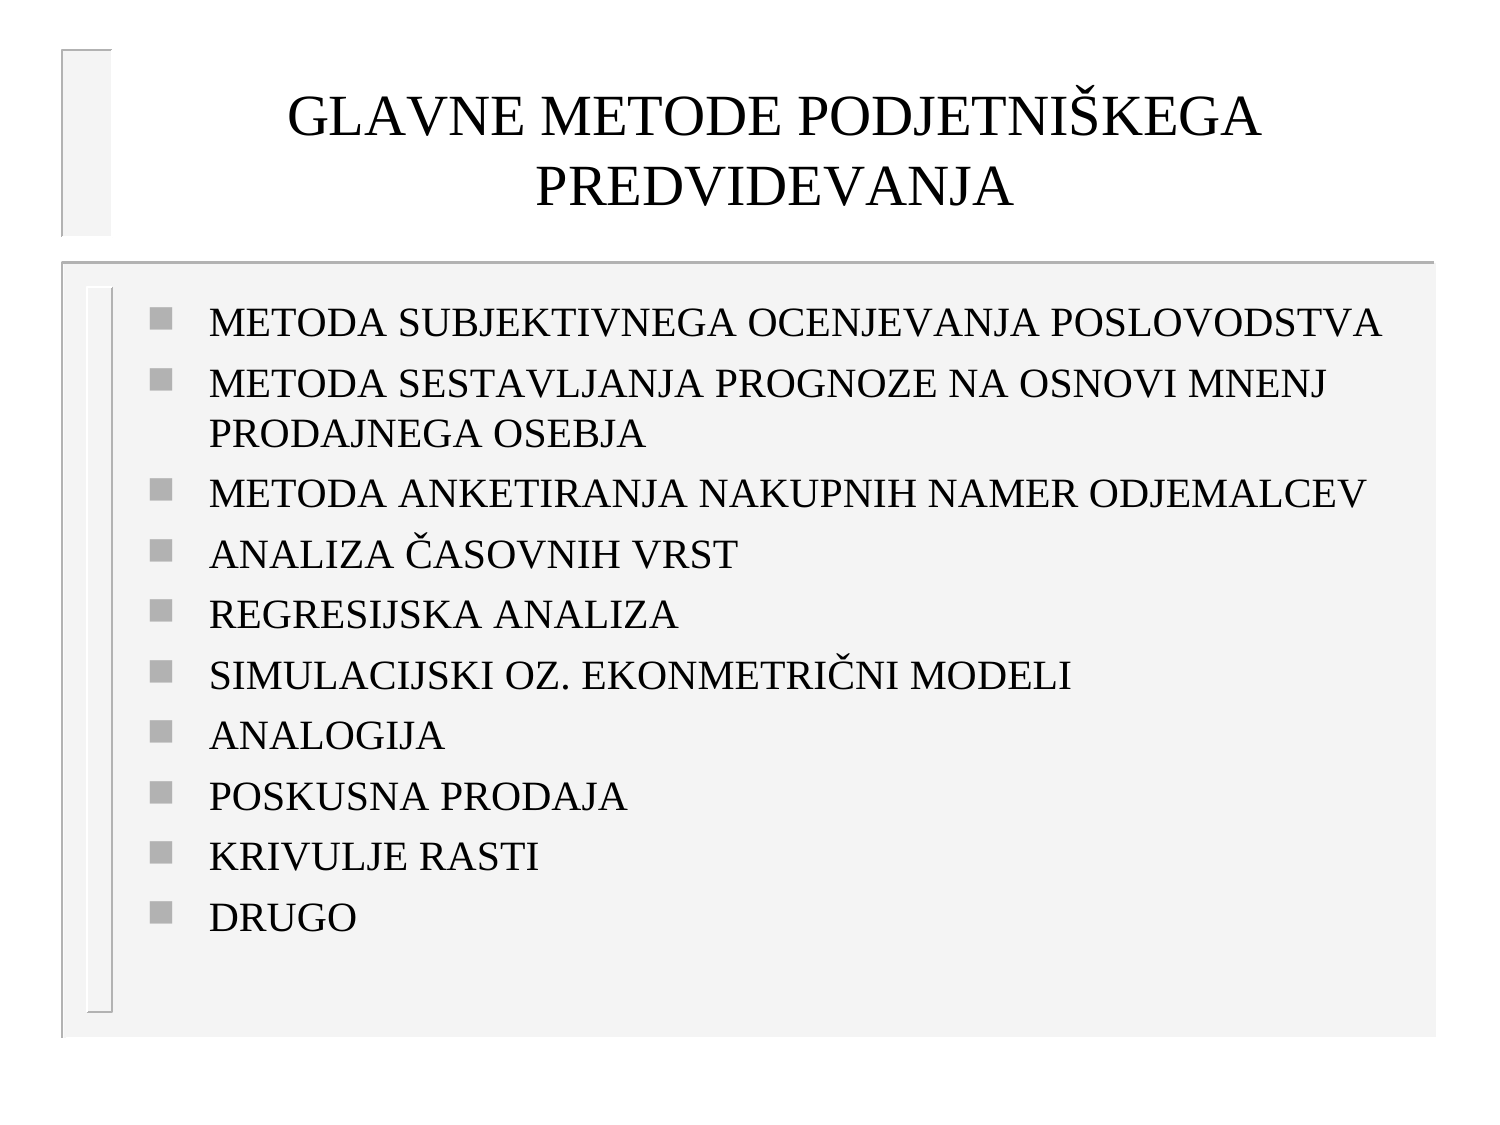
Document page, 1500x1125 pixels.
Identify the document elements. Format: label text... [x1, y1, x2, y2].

list METODA SUBJEKTIVNEGA OCENJEVANJA POSLOVODSTVA METODA SESTAVLJANJA PROGNOZE NA OSNOVI MNENJ PRODAJNEGA OSEBJA METODA ANKETIRANJA NAKUPNIH NAMER ODJEMALCEV ANALIZA ČASOVNIH VRST REGRESIJSKA ANALIZA SIMULACIJSKI OZ. EKONMETRIČNI MODELI ANALOGIJA POSKUSNA PRODAJA KRIVULJE RASTI DRUGO [137, 287, 1413, 963]
title GLAVNE METODE PODJETNIŠKEGA PREDVIDEVANJA [137, 56, 1413, 238]
